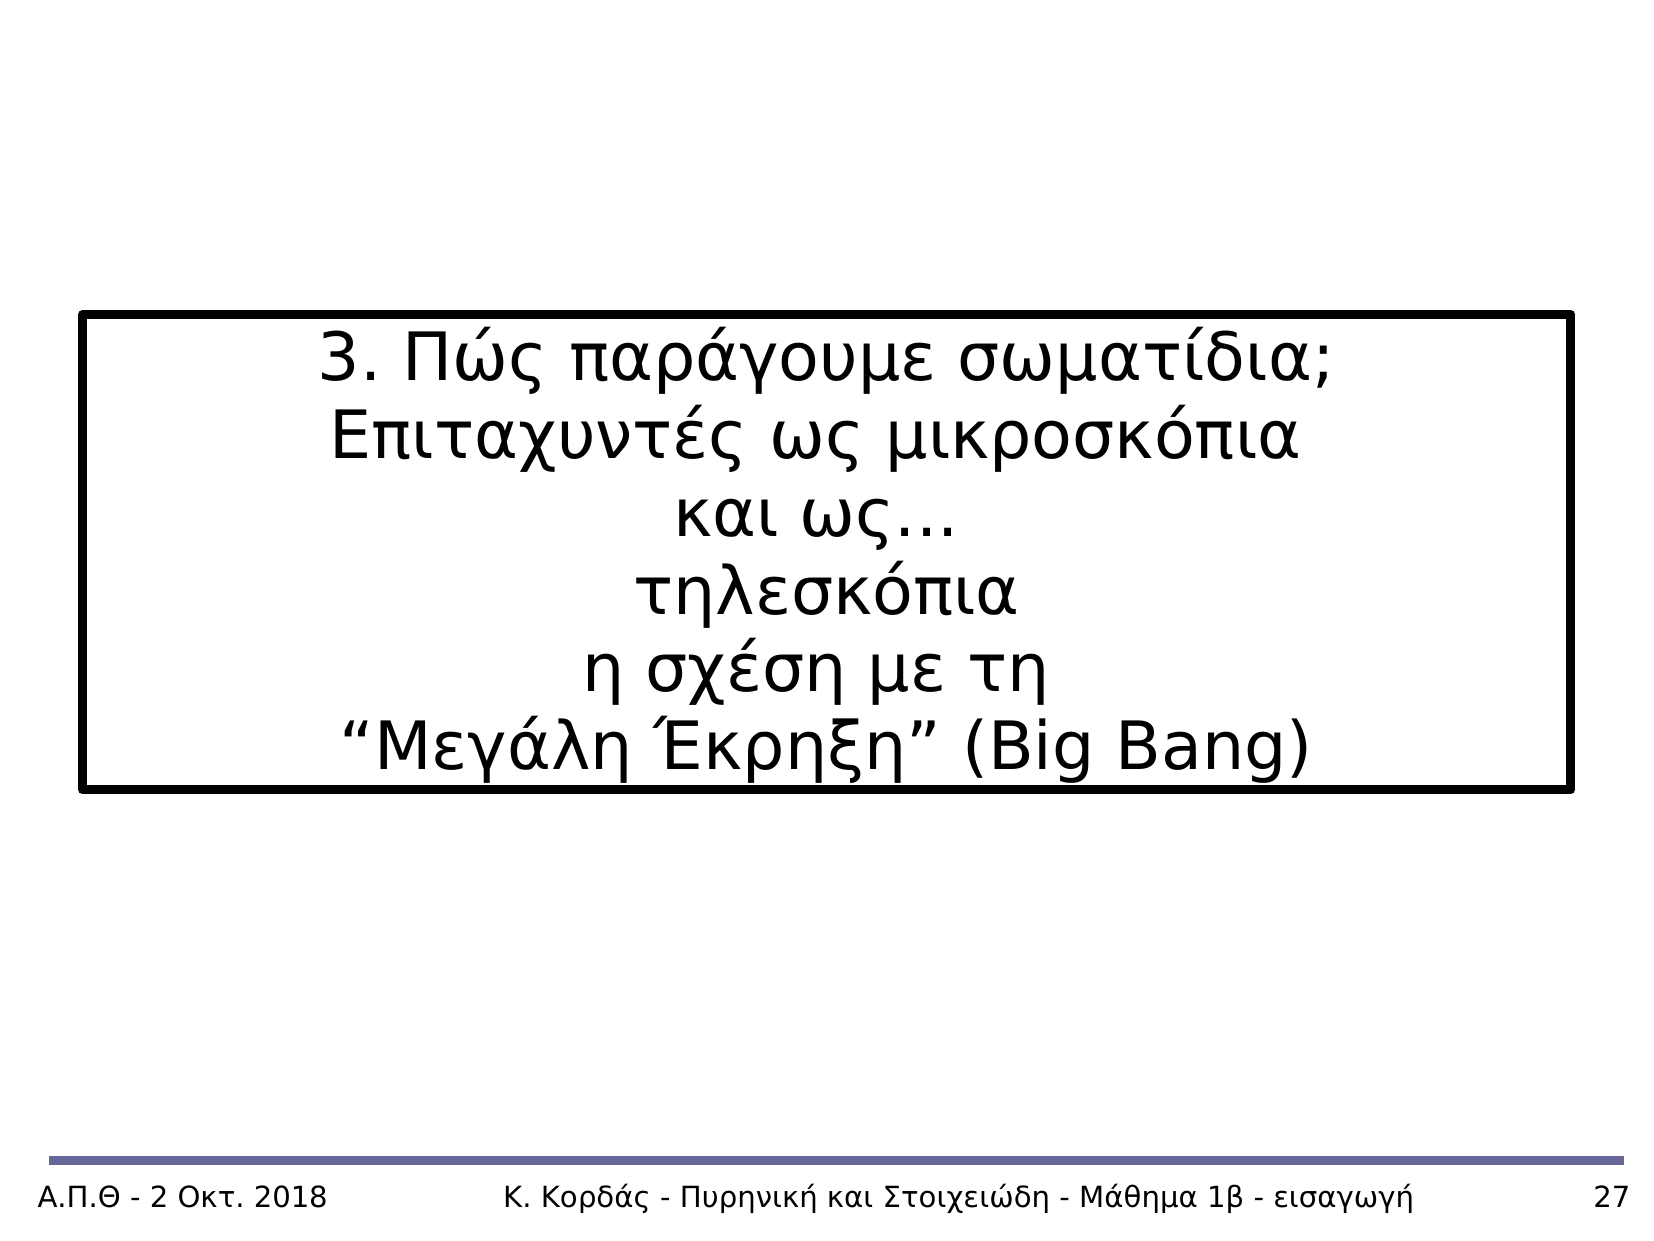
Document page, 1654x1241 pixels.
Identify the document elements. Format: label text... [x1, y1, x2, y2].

subtitle 3. Πώς παράγουμε σωματίδια; Επιταχυντές ως μικροσκόπια και ως... τηλεσκόπια η σχέση με τη “Μεγάλη Έκρηξη” (Big Bang) [82, 314, 1571, 790]
